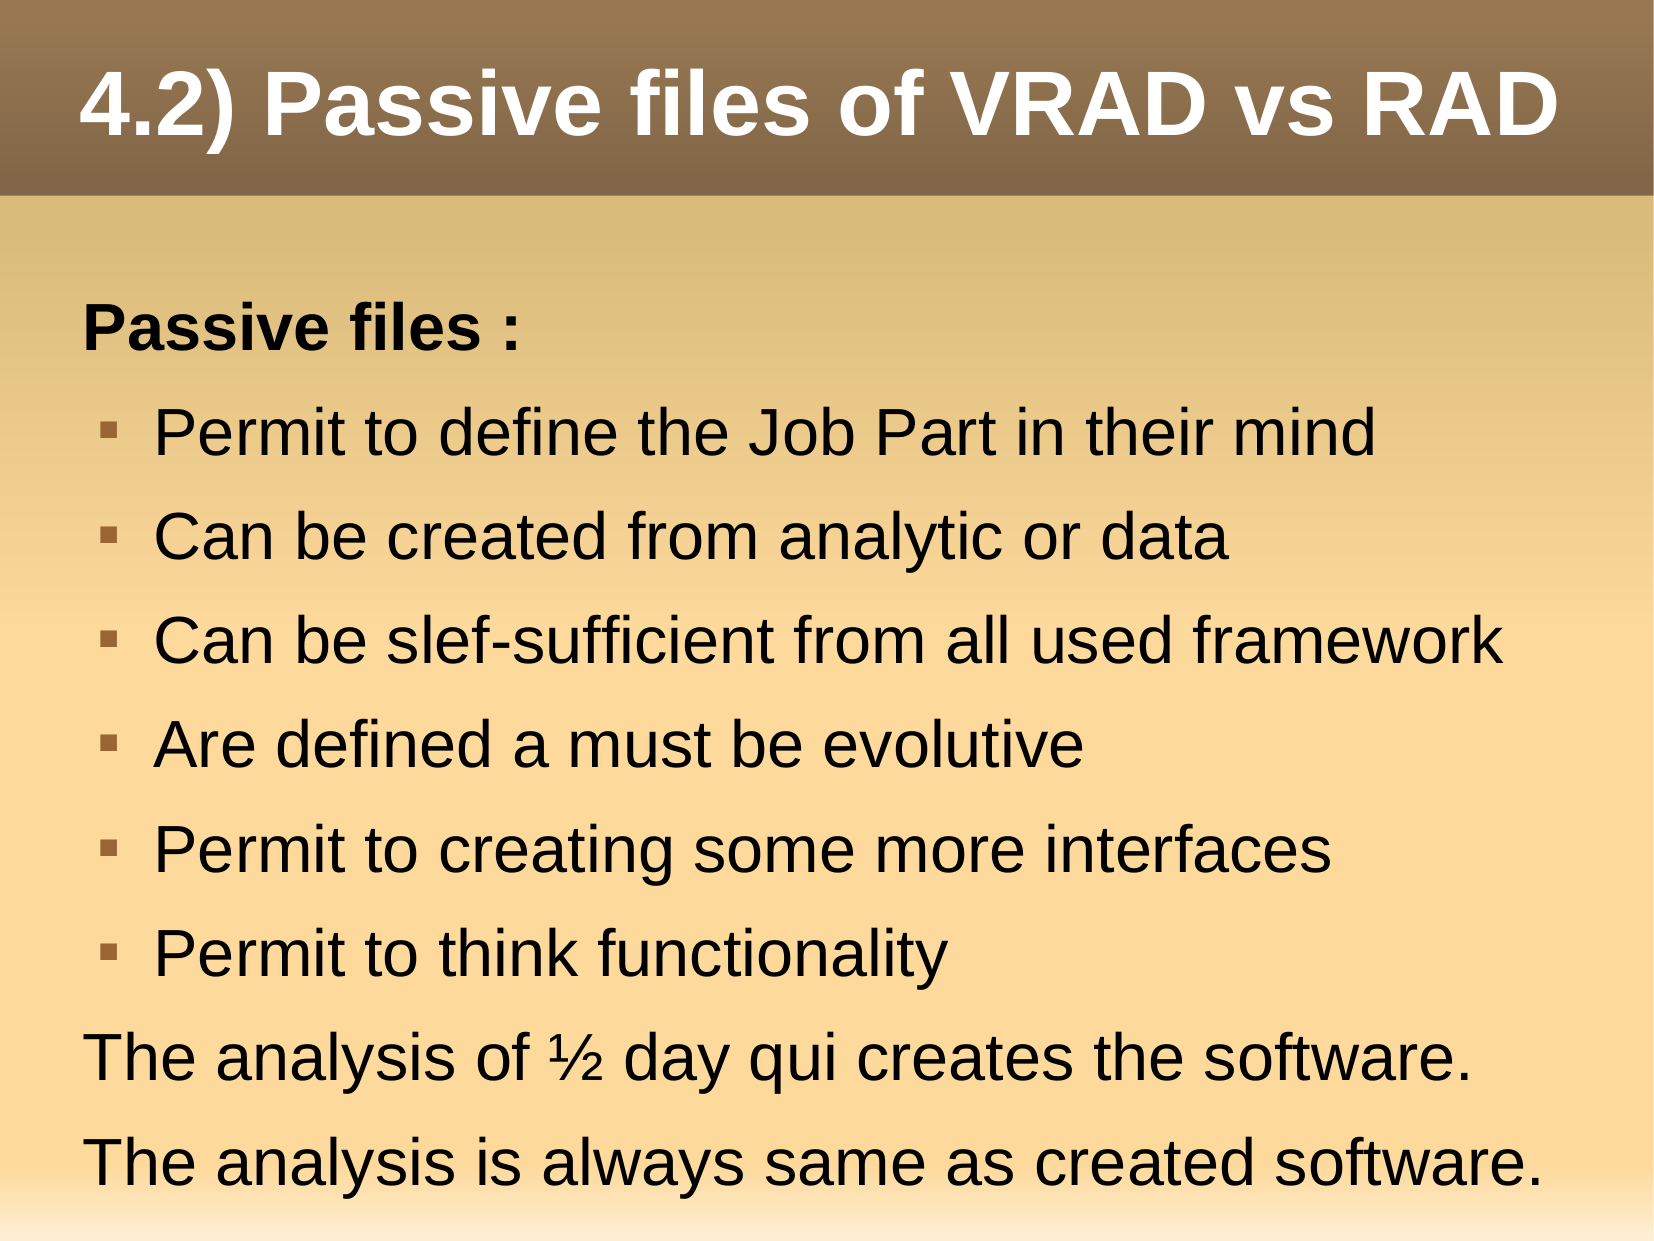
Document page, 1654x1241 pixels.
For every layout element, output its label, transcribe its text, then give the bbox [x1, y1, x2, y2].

title 4.2) Passive files of VRAD vs RAD [76, 7, 1565, 200]
list Passive files : Permit to define the Job Part in their mind Can be created from analytic or data Can be slef-sufficient from all used framework Are defined a must be evolutive Permit to creating some more interfaces Permit to think functionality The analysis of ½ day qui creates the software. The analysis is always same as created software. [82, 290, 1571, 1200]
picture [0, 0, 1654, 1241]
